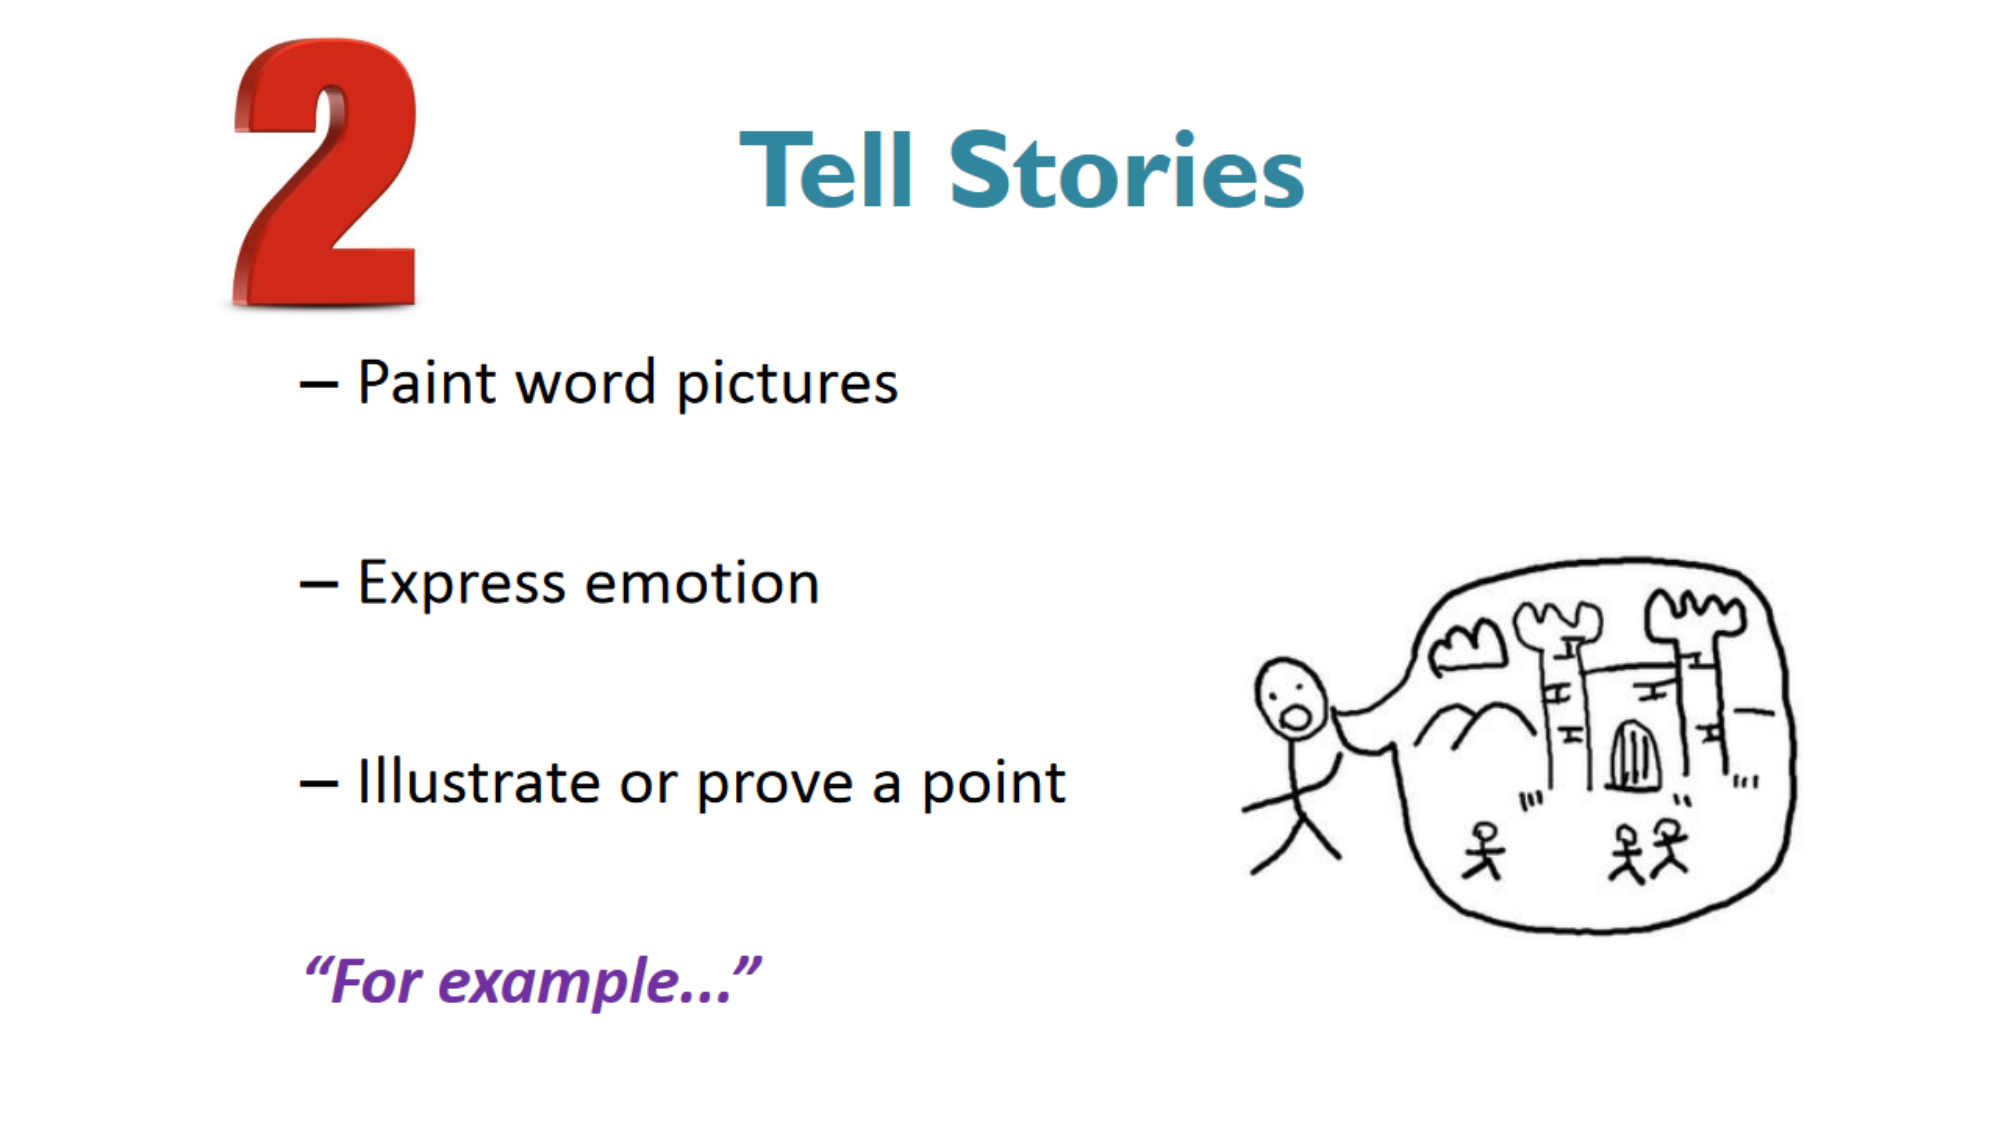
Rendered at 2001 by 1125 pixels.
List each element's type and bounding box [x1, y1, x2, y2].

picture [163, 25, 1837, 1100]
